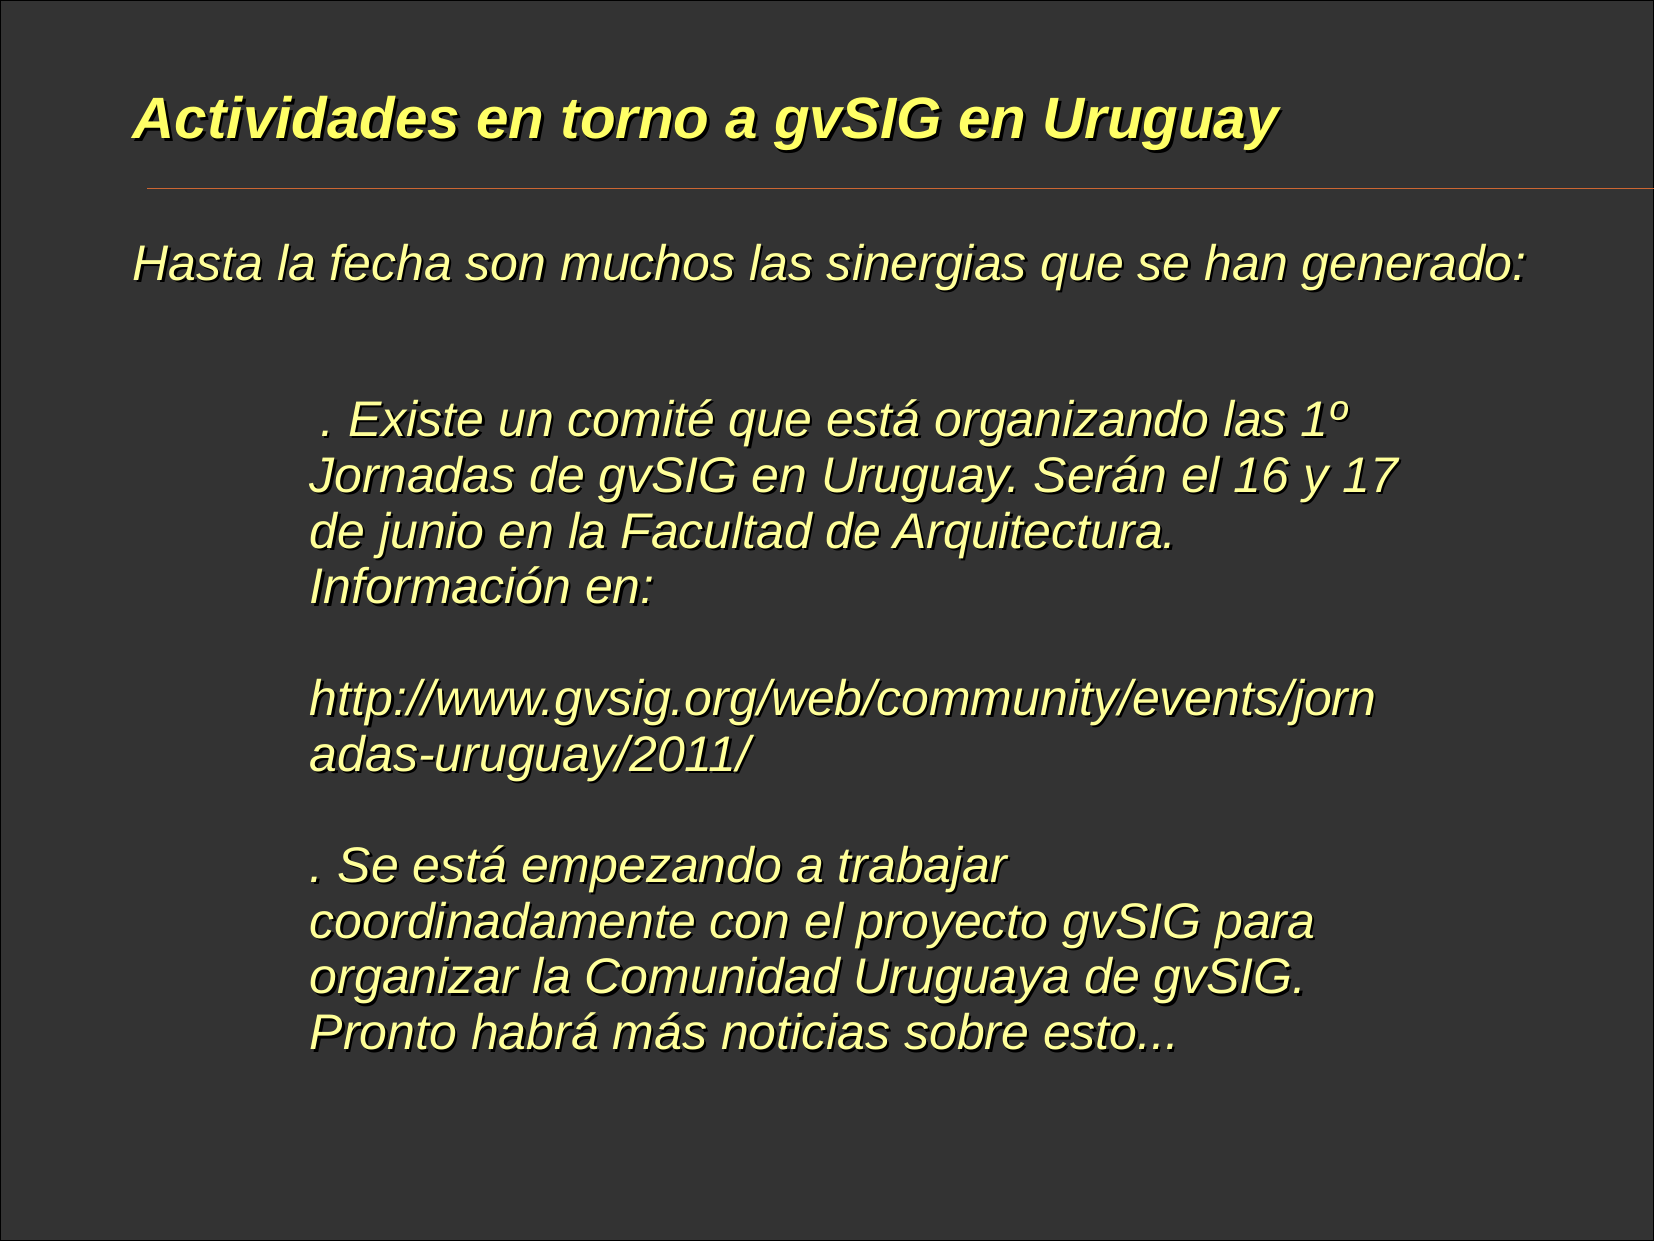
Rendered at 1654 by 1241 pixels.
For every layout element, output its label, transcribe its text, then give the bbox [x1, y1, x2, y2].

text_box [0, 0, 1654, 1241]
text_box Actividades en torno a gvSIG en Uruguay [118, 78, 1536, 169]
text_box Hasta la fecha son muchos las sinergias que se han generado: [118, 228, 1565, 299]
text_box . Existe un comité que está organizando las 1º Jornadas de gvSIG en Uruguay. Serán el 16 y 17 de junio en la Facultad de Arquitectura. Información en: http://www.gvsig.org/web/community/events/jornadas-uruguay/2011/ . Se está empezando a trabajar coordinadamente con el proyecto gvSIG para organizar la Comunidad Uruguaya de gvSIG. Pronto habrá más noticias sobre esto... [295, 383, 1418, 1068]
